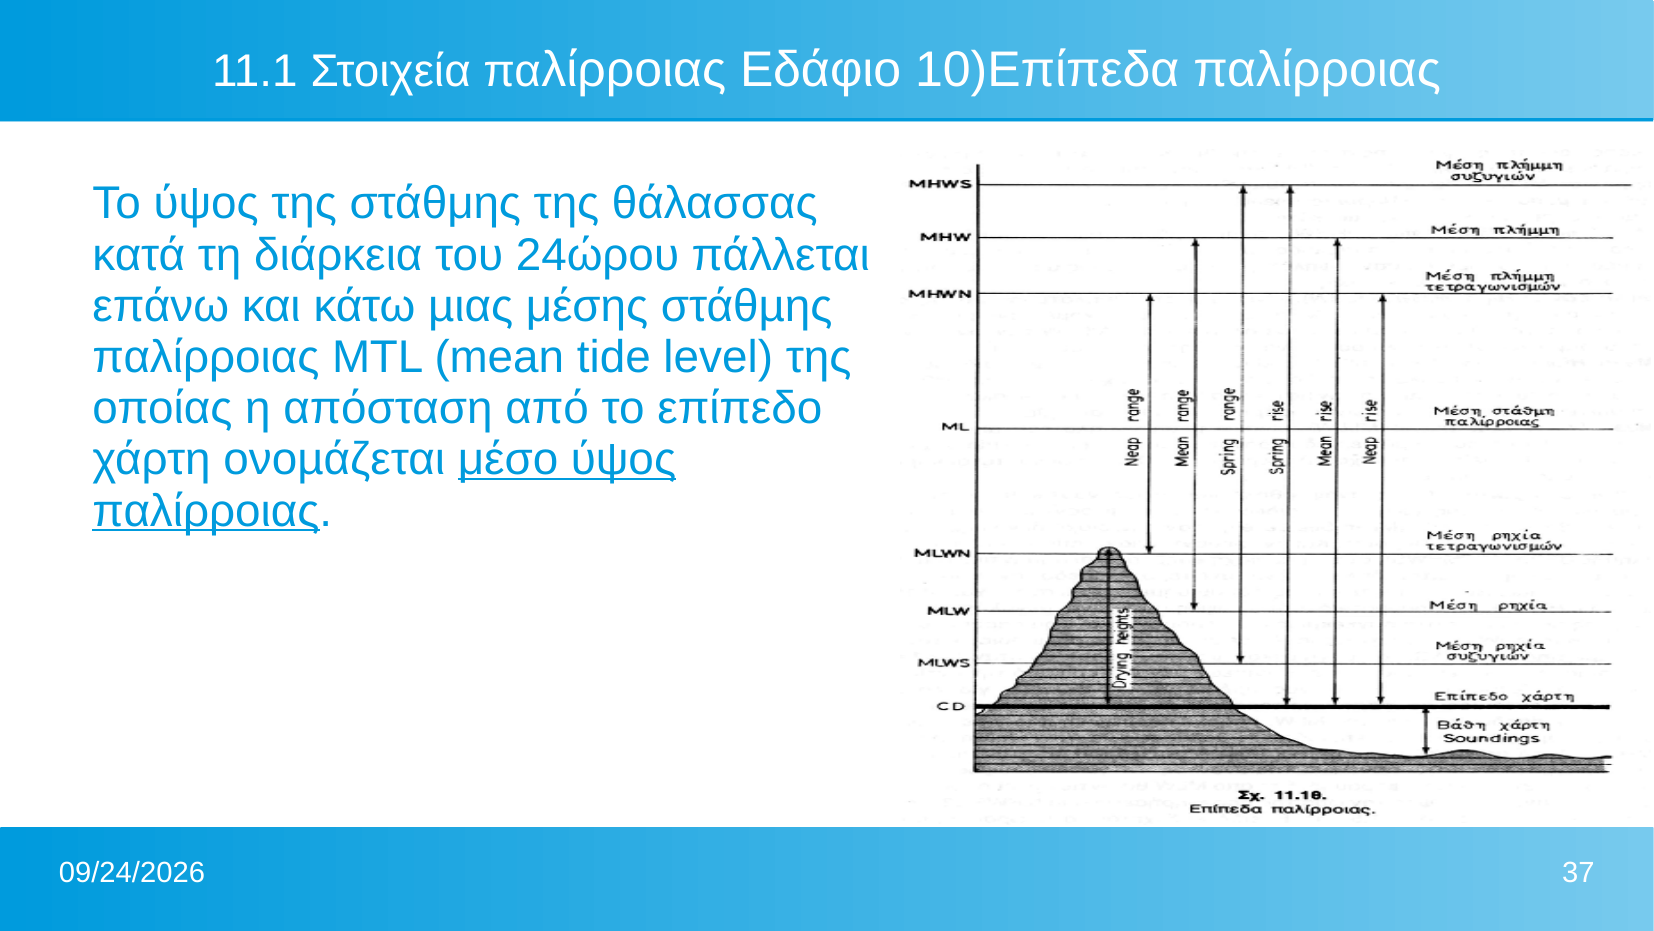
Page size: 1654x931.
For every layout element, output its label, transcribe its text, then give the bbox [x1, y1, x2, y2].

picture [900, 149, 1651, 826]
title 11.1 Στοιχεία παλίρροιας Εδάφιο 10)Επίπεδα παλίρροιας [59, 29, 1595, 108]
list Το ύψος της στάθμης της θάλασσας κατά τη διάρκεια του 24ώρου πάλλεται επάνω και κάτω µιας μέσης στάθµης παλίρροιας MTL (mean tide level) της οποίας η απόσταση από το επίπεδο χάρτη ονοµάζεται μέσο ύψος παλίρροιας. [21, 177, 900, 768]
